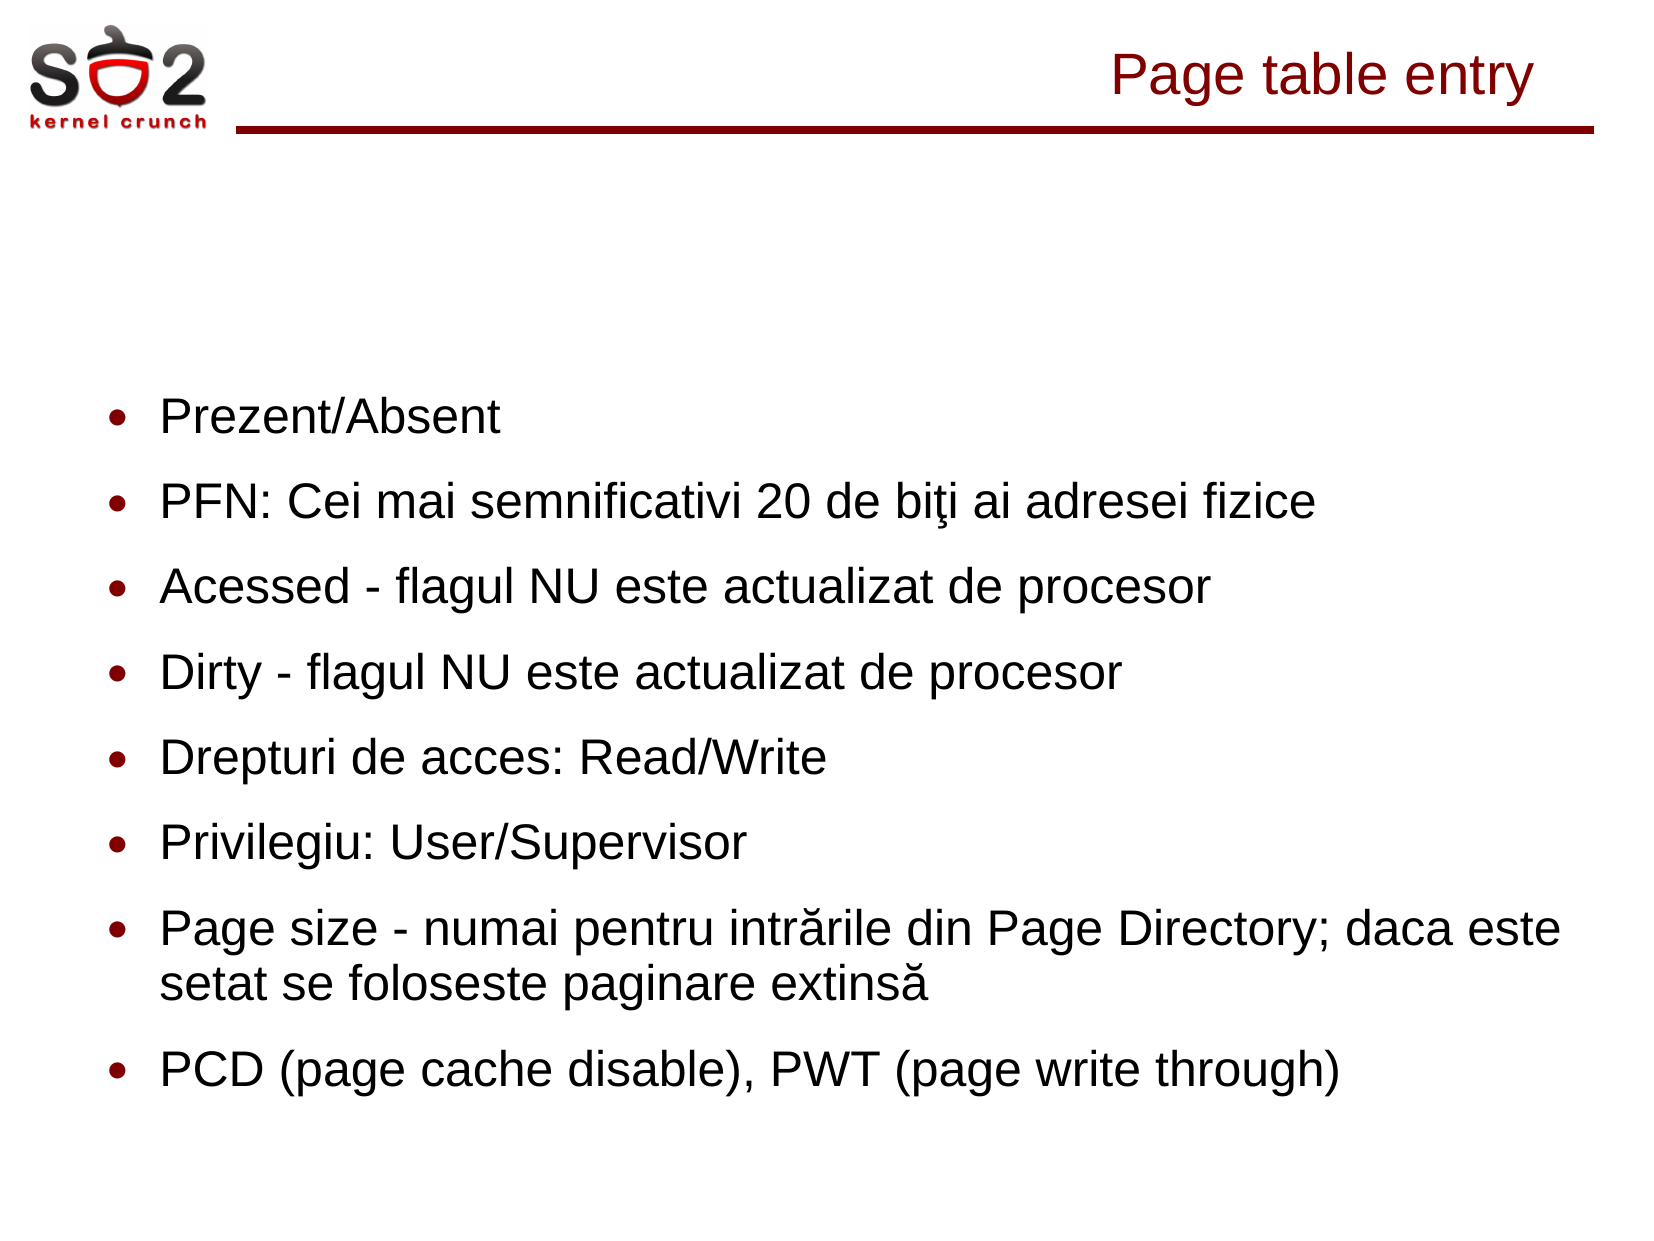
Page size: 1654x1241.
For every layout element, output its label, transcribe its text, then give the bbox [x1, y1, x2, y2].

title Page table entry [123, 0, 1536, 148]
picture [29, 23, 123, 130]
list Prezent/Absent PFN: Cei mai semnificativi 20 de biţi ai adresei fizice Acessed - flagul NU este actualizat de procesor Dirty - flagul NU este actualizat de procesor Drepturi de acces: Read/Write Privilegiu: User/Supervisor Page size - numai pentru intrările din Page Directory; daca este setat se foloseste paginare extinsă PCD (page cache disable), PWT (page write through) [88, 350, 1595, 1134]
